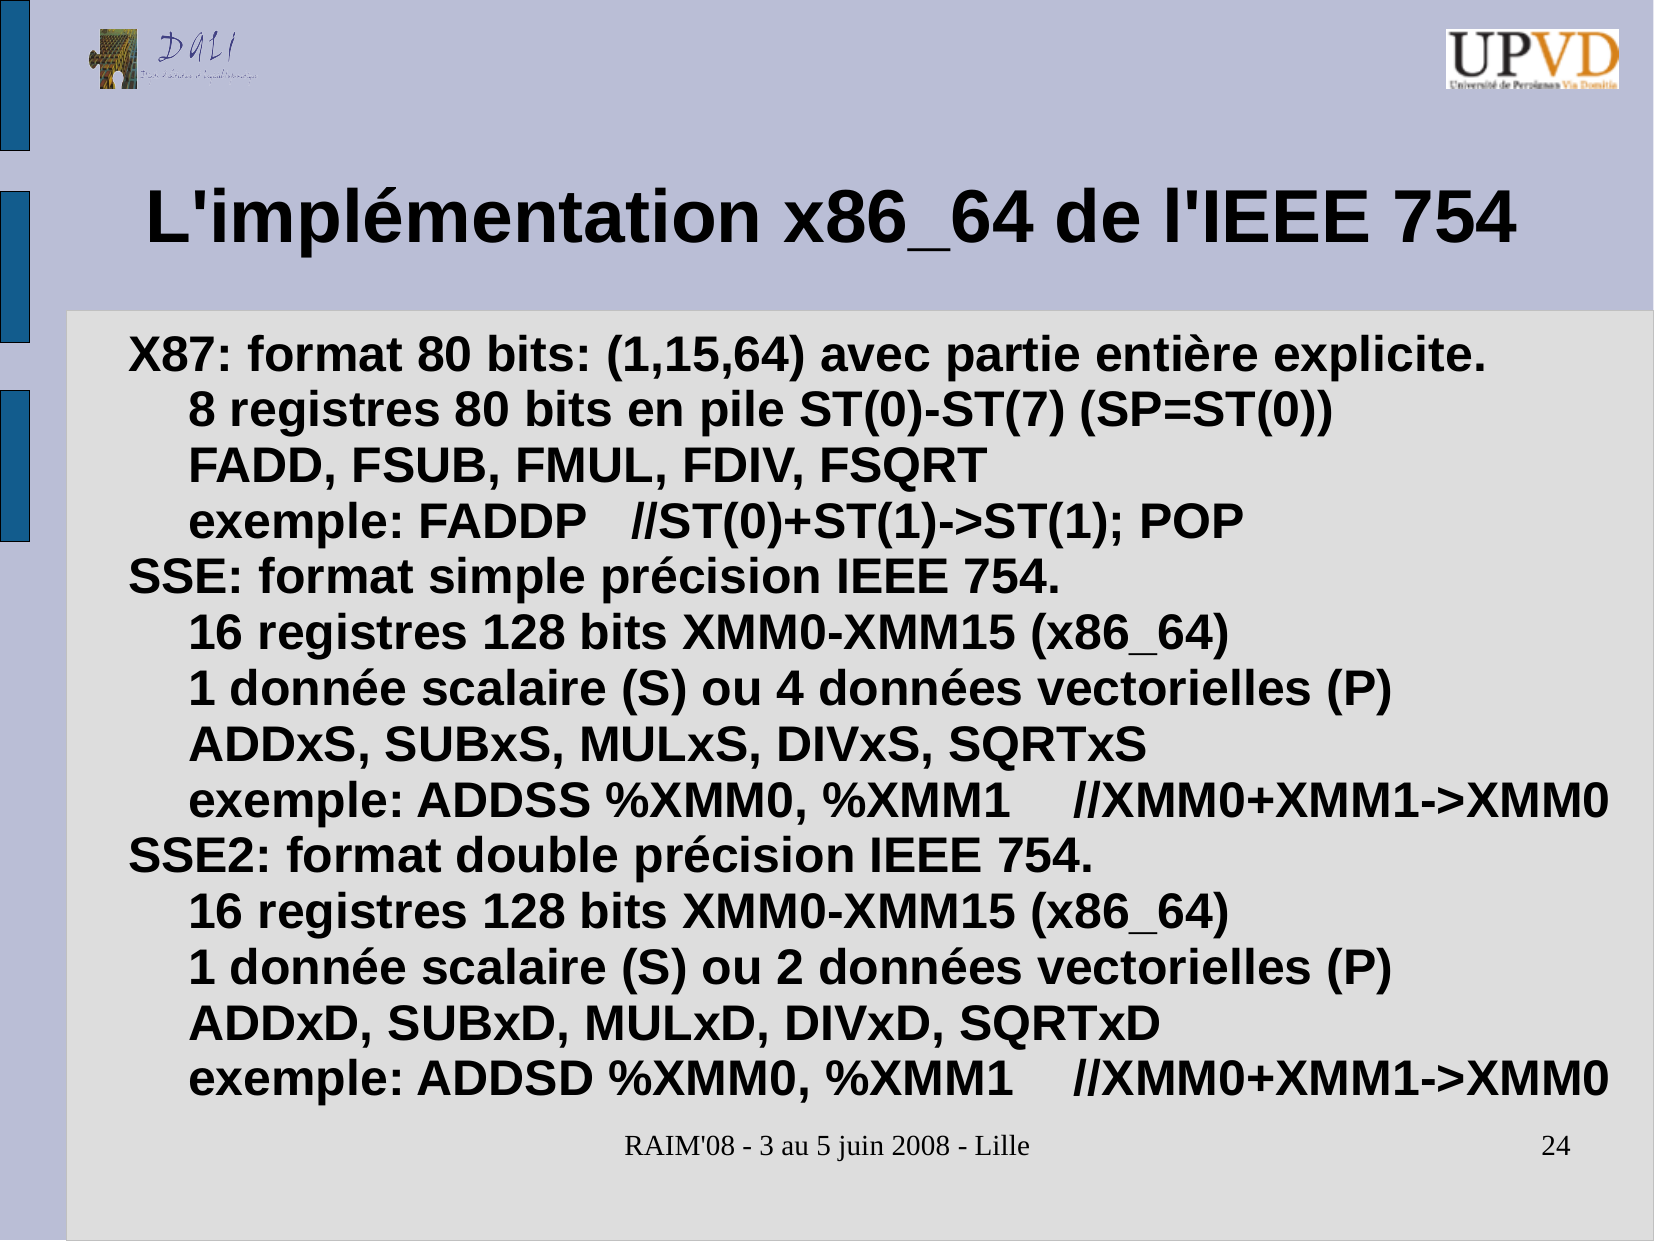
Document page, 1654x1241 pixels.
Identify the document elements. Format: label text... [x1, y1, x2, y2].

text_box L'implémentation x86_64 de l'IEEE 754 [130, 166, 1534, 266]
text_box X87: format 80 bits: (1,15,64) avec partie entière explicite. 8 registres 80 bits en pile ST(0)-ST(7) (SP=ST(0)) FADD, FSUB, FMUL, FDIV, FSQRT exemple: FADDP //ST(0)+ST(1)->ST(1); POP SSE: format simple précision IEEE 754. 16 registres 128 bits XMM0-XMM15 (x86_64) 1 donnée scalaire (S) ou 4 données vectorielles (P) ADDxS, SUBxS, MULxS, DIVxS, SQRTxS exemple: ADDSS %XMM0, %XMM1 //XMM0+XMM1->XMM0 SSE2: format double précision IEEE 754. 16 registres 128 bits XMM0-XMM15 (x86_64) 1 donnée scalaire (S) ou 2 données vectorielles (P) ADDxD, SUBxD, MULxD, DIVxD, SQRTxD exemple: ADDSD %XMM0, %XMM1 //XMM0+XMM1->XMM0 [99, 318, 1626, 1132]
picture [88, 29, 261, 89]
picture [1446, 29, 1619, 89]
